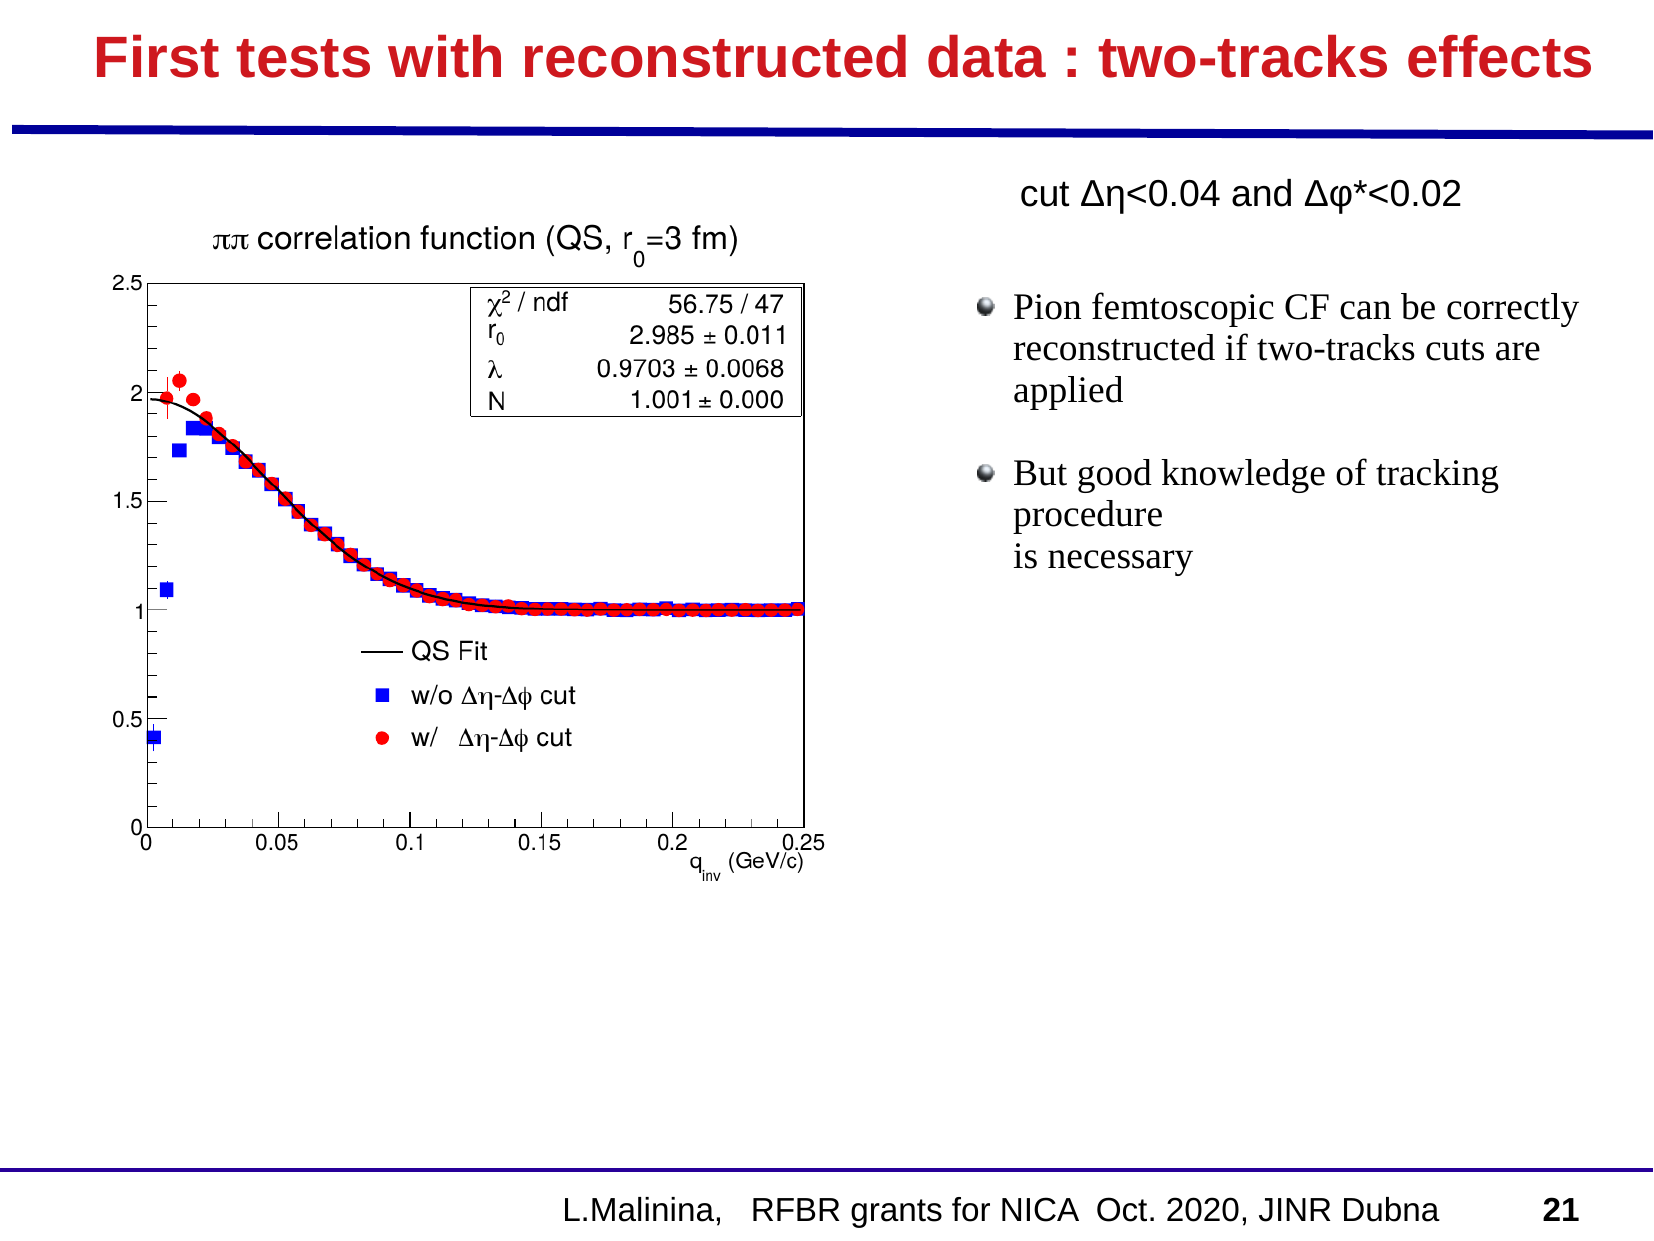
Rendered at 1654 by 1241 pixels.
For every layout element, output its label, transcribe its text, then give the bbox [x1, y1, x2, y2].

text_box First tests with reconstructed data : two-tracks effects [30, 17, 1653, 107]
text_box L.Malinina, RFBR grants for NICA Oct. 2020, JINR Dubna <number> [0, 1183, 1653, 1236]
text_box Pion femtoscopic CF can be correctly reconstructed if two-tracks cuts are applied But good knowledge of tracking procedure is necessary [963, 278, 1653, 751]
picture [45, 195, 1001, 901]
text_box cut Δη<0.04 and Δφ*<0.02 [1005, 165, 1486, 334]
